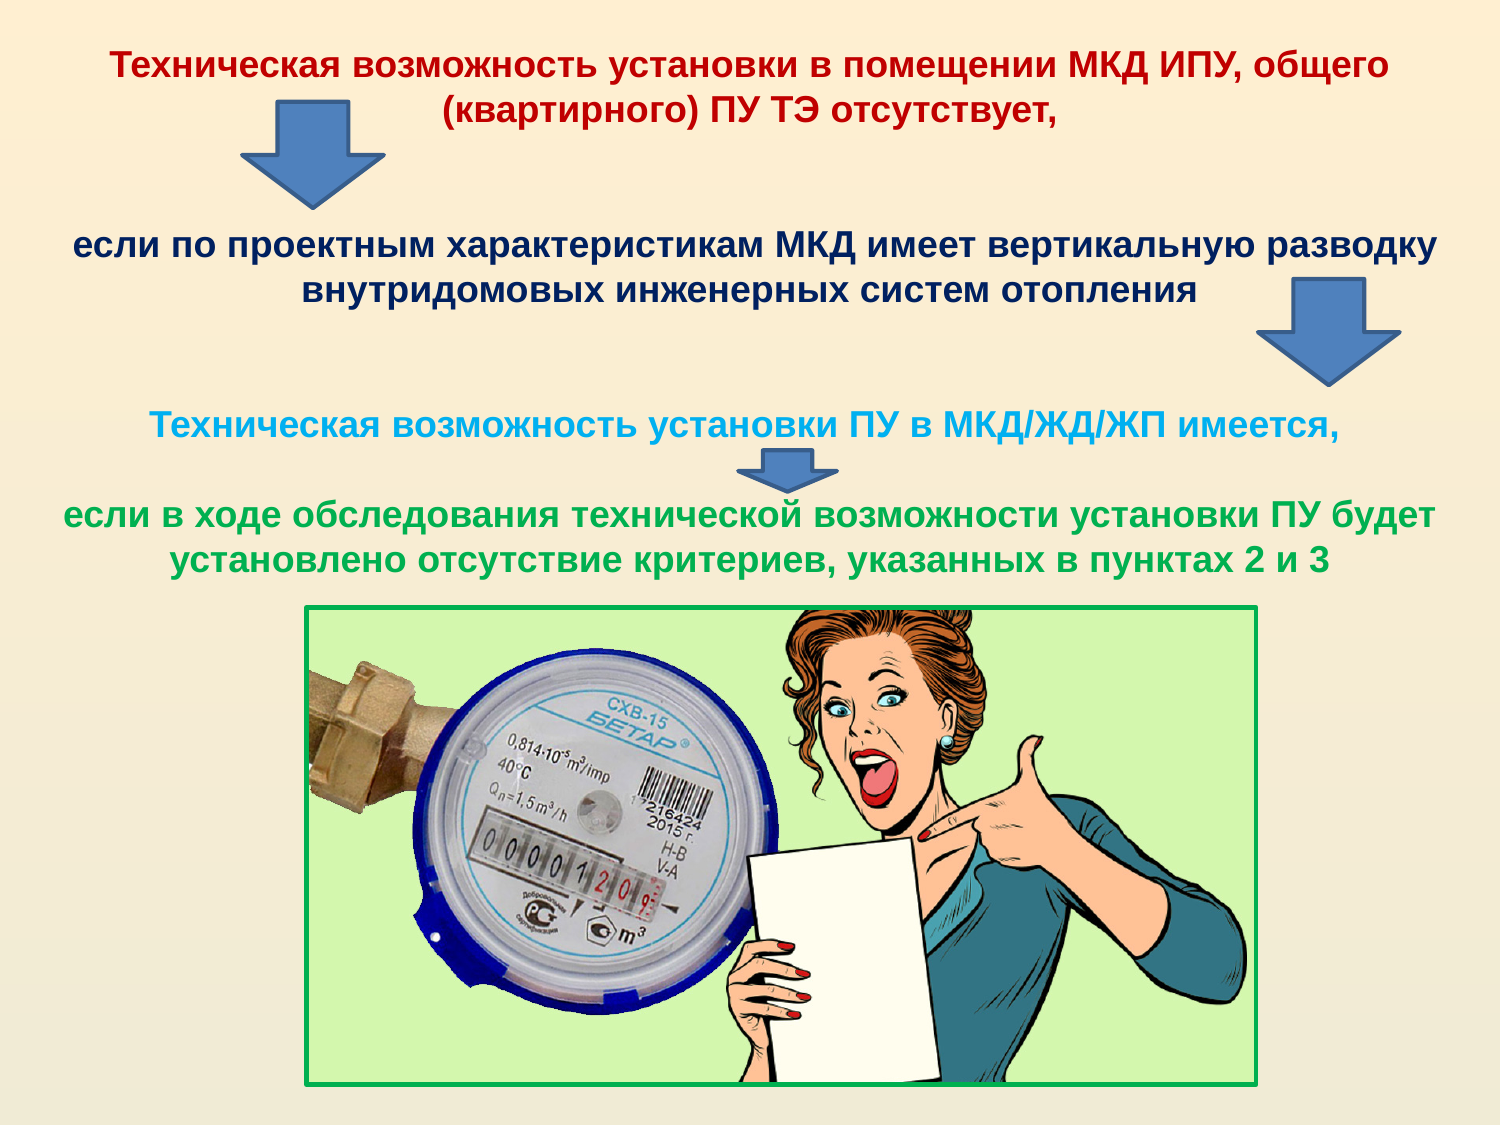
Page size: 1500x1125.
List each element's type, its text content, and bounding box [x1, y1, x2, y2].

picture [308, 609, 1254, 1083]
text_box [738, 450, 837, 492]
text_box [1257, 278, 1400, 386]
text_box [242, 101, 384, 209]
text_box Техническая возможность установки в помещении МКД ИПУ, общего (квартирного) ПУ ТЭ отсутствует, если по проектным характеристикам МКД имеет вертикальную разводку внутридомовых инженерных систем отопления Техническая возможность установки ПУ в МКД/ЖД/ЖП имеется, если в ходе обследования технической возможности установки ПУ будет установлено отсутствие критериев, указанных в пунктах 2 и 3 [0, 32, 1500, 587]
